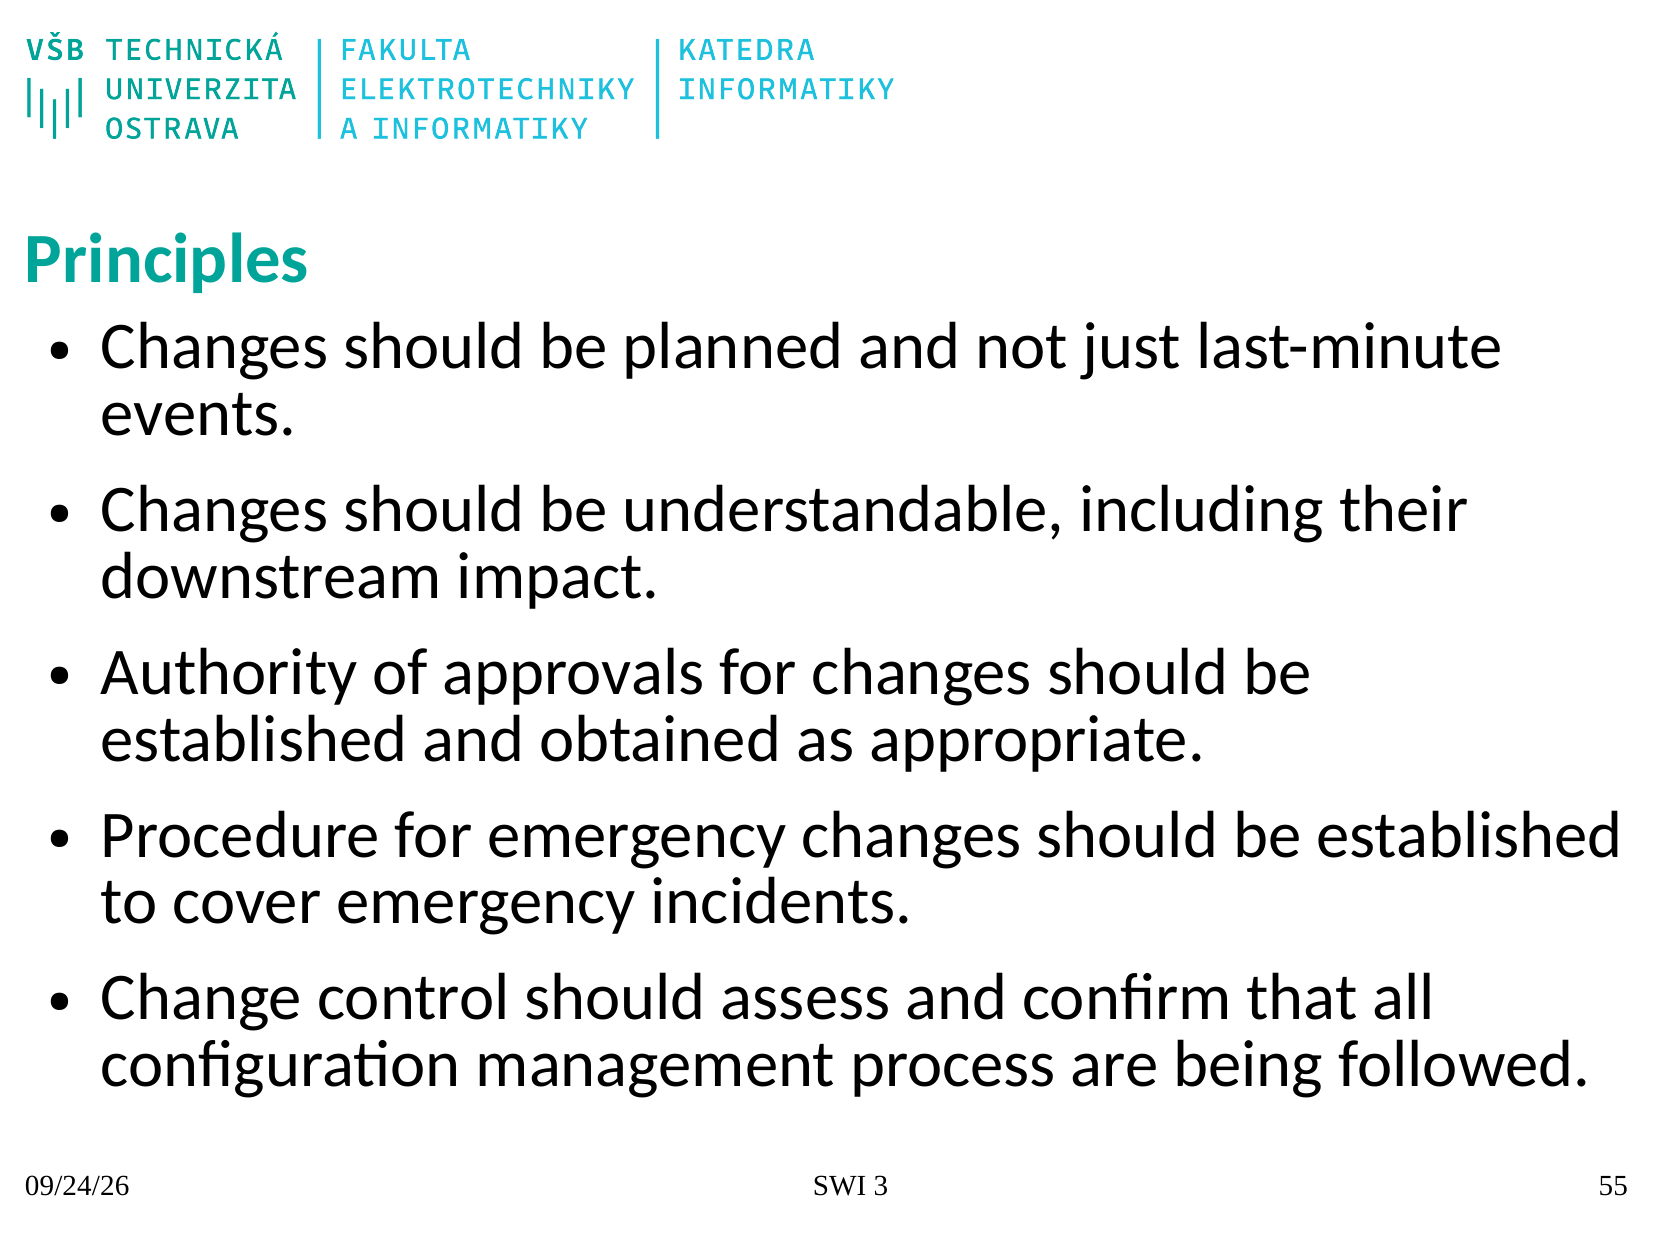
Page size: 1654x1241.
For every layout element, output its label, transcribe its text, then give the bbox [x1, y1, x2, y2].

list Changes should be planned and not just last-minute events. Changes should be understandable, including their downstream impact. Authority of approvals for changes should be established and obtained as appropriate. Procedure for emergency changes should be established to cover emergency incidents. Change control should assess and confirm that all configuration management process are being followed. [30, 318, 1629, 1146]
title Principles [24, 169, 1629, 300]
picture [26, 31, 894, 139]
